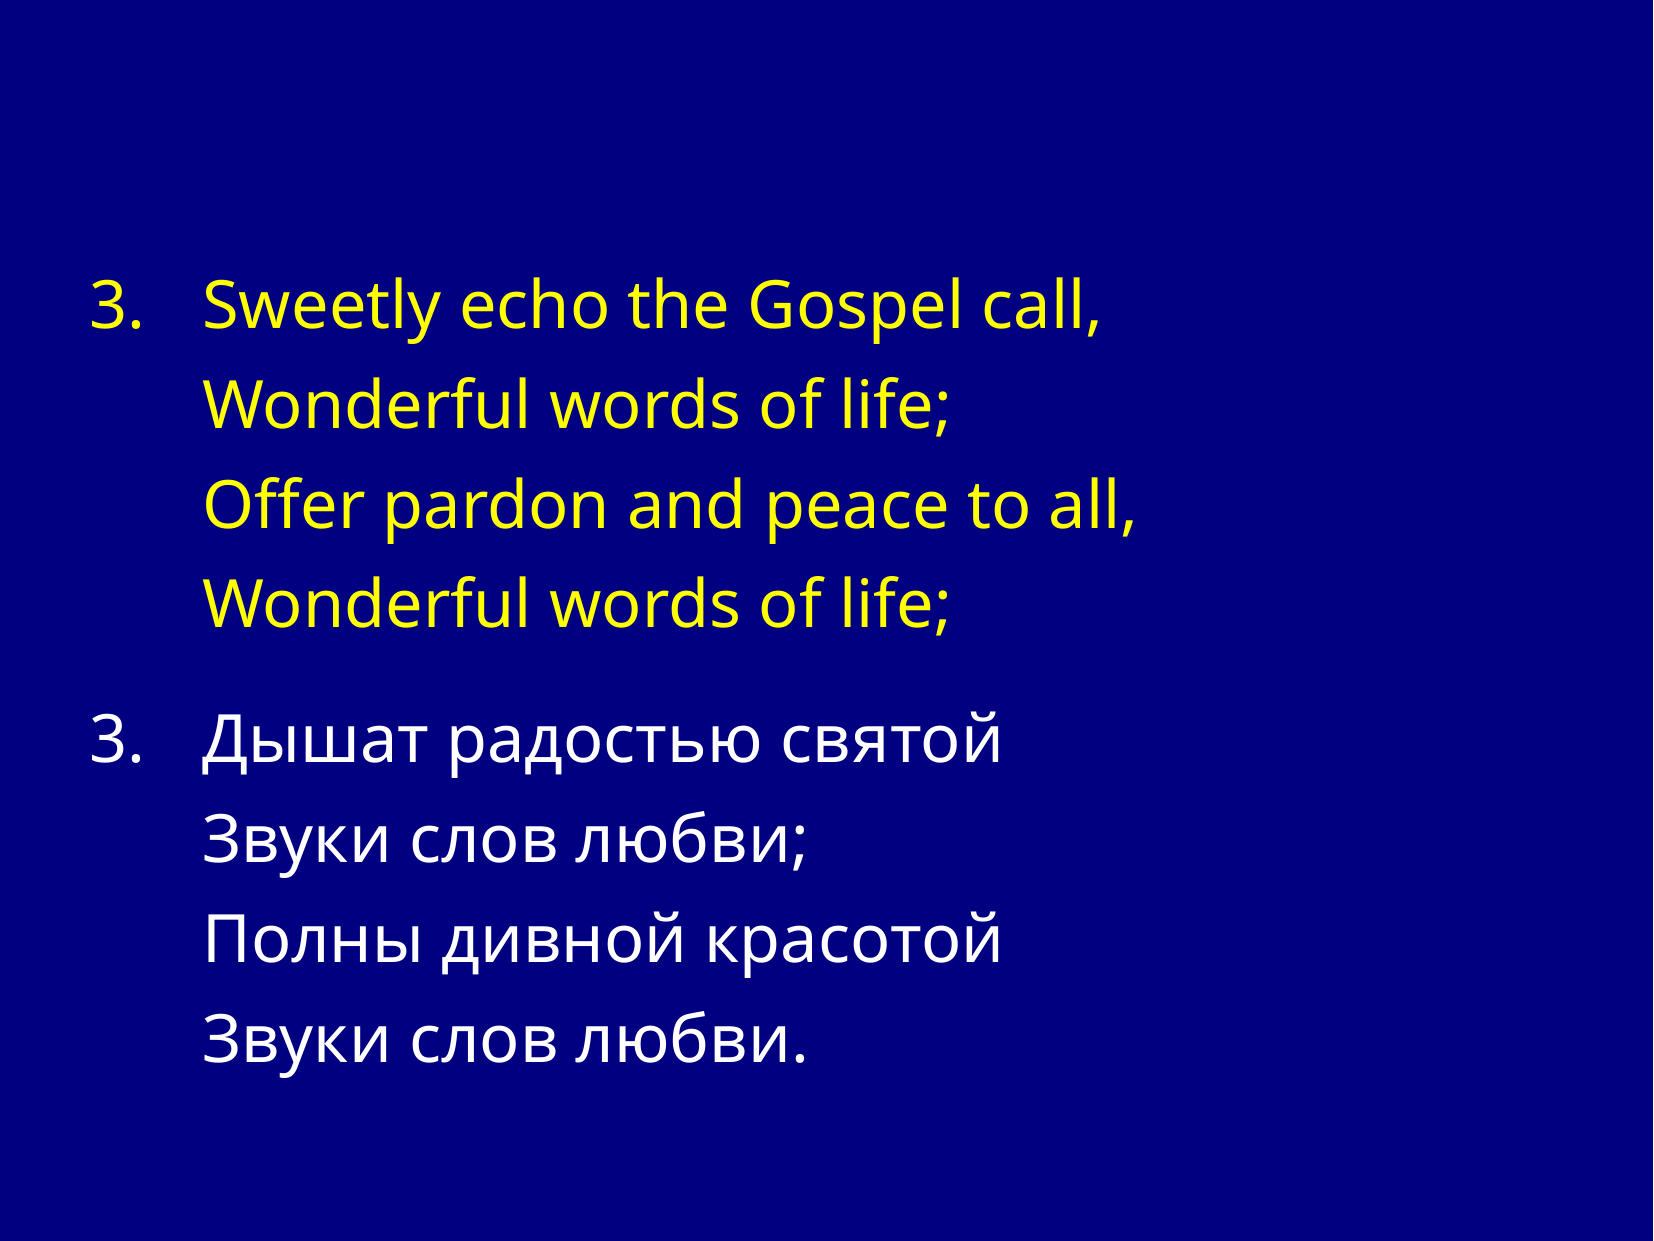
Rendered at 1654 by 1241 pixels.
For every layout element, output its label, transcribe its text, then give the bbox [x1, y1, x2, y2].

text_box 3. Дышат радостью святой Звуки слов любви; Полны дивной красотой Звуки слов любви. [75, 675, 1576, 1163]
text_box 3. Sweetly echo the Gospel call, Wonderful words of life; Offer pardon and peace to all, Wonderful words of life; [75, 150, 1576, 638]
